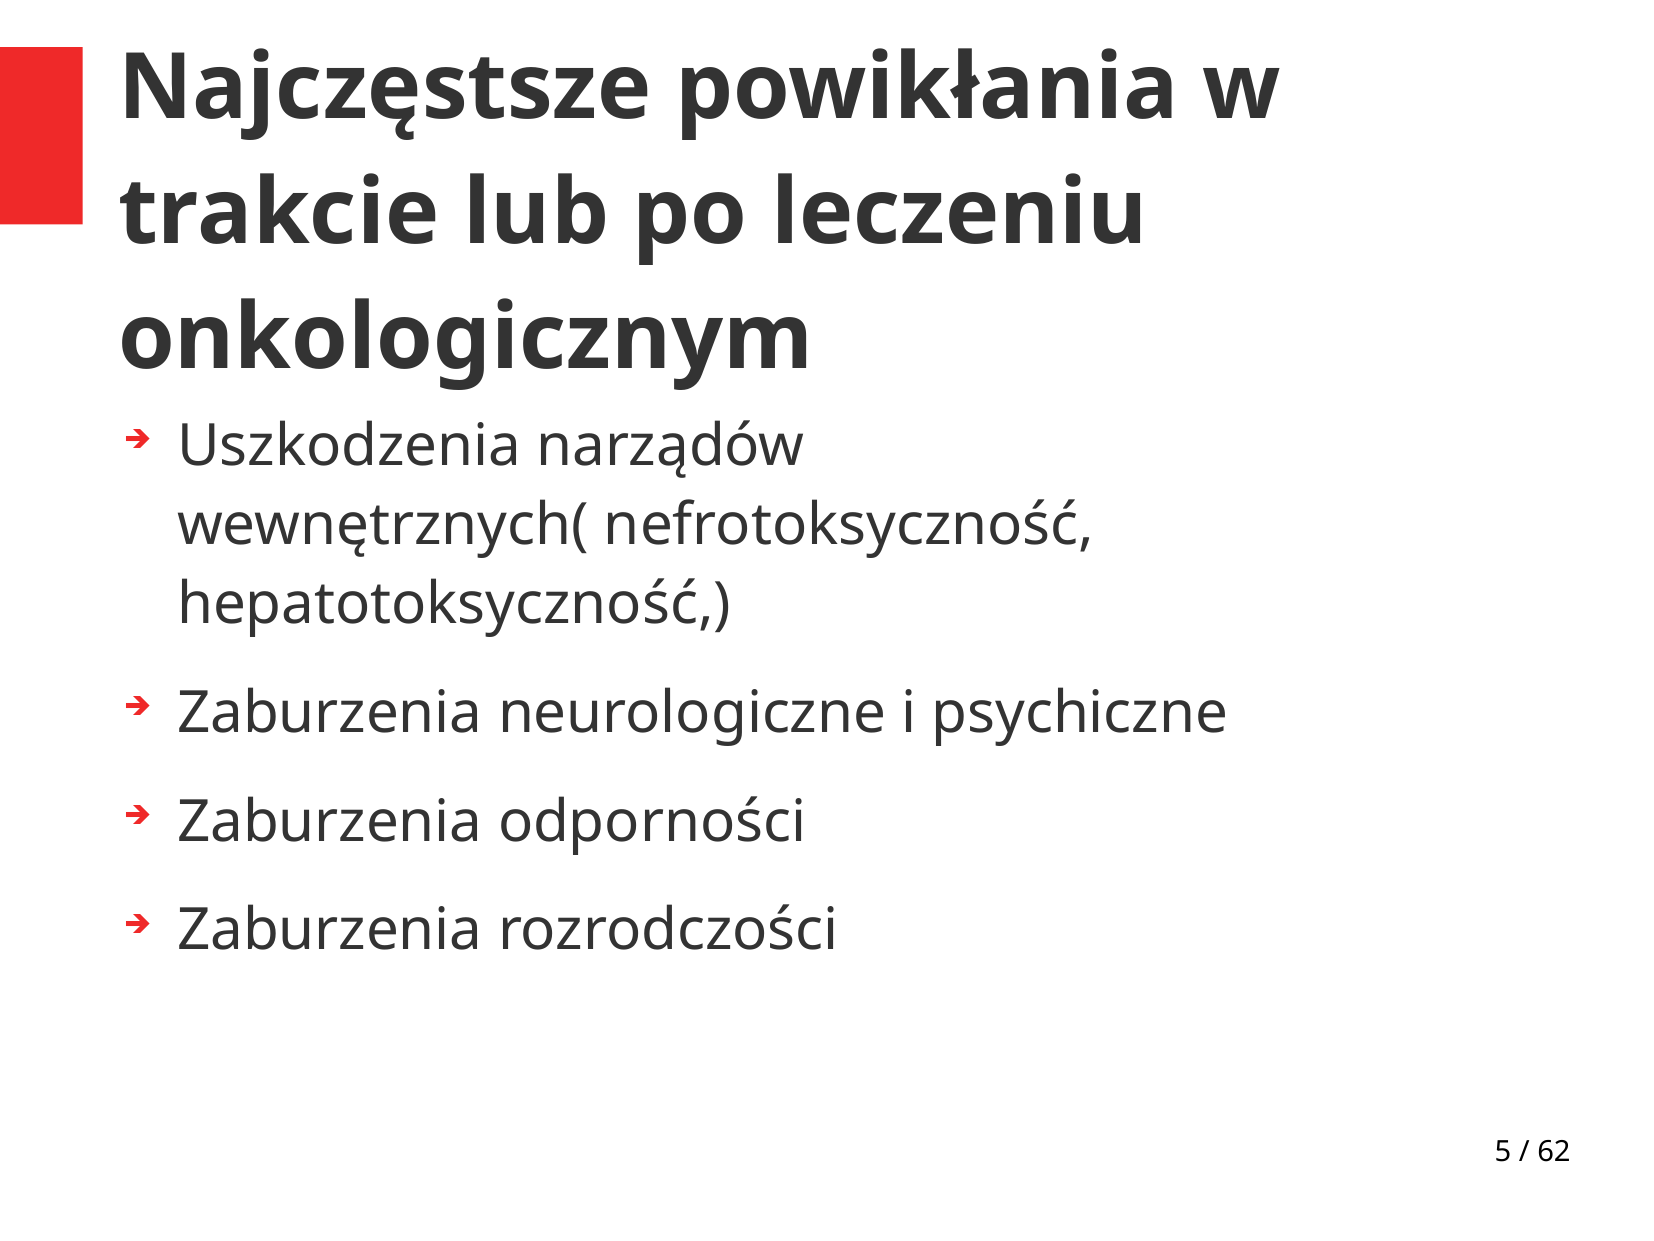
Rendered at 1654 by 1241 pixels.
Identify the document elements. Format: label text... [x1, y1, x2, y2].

title Najczęstsze powikłania w trakcie lub po leczeniu onkologicznym [118, 14, 1571, 403]
list Uszkodzenia narządów wewnętrznych( nefrotoksyczność, hepatotoksyczność,) Zaburzenia neurologiczne i psychiczne Zaburzenia odporności Zaburzenia rozrodczości [106, 402, 1524, 1123]
